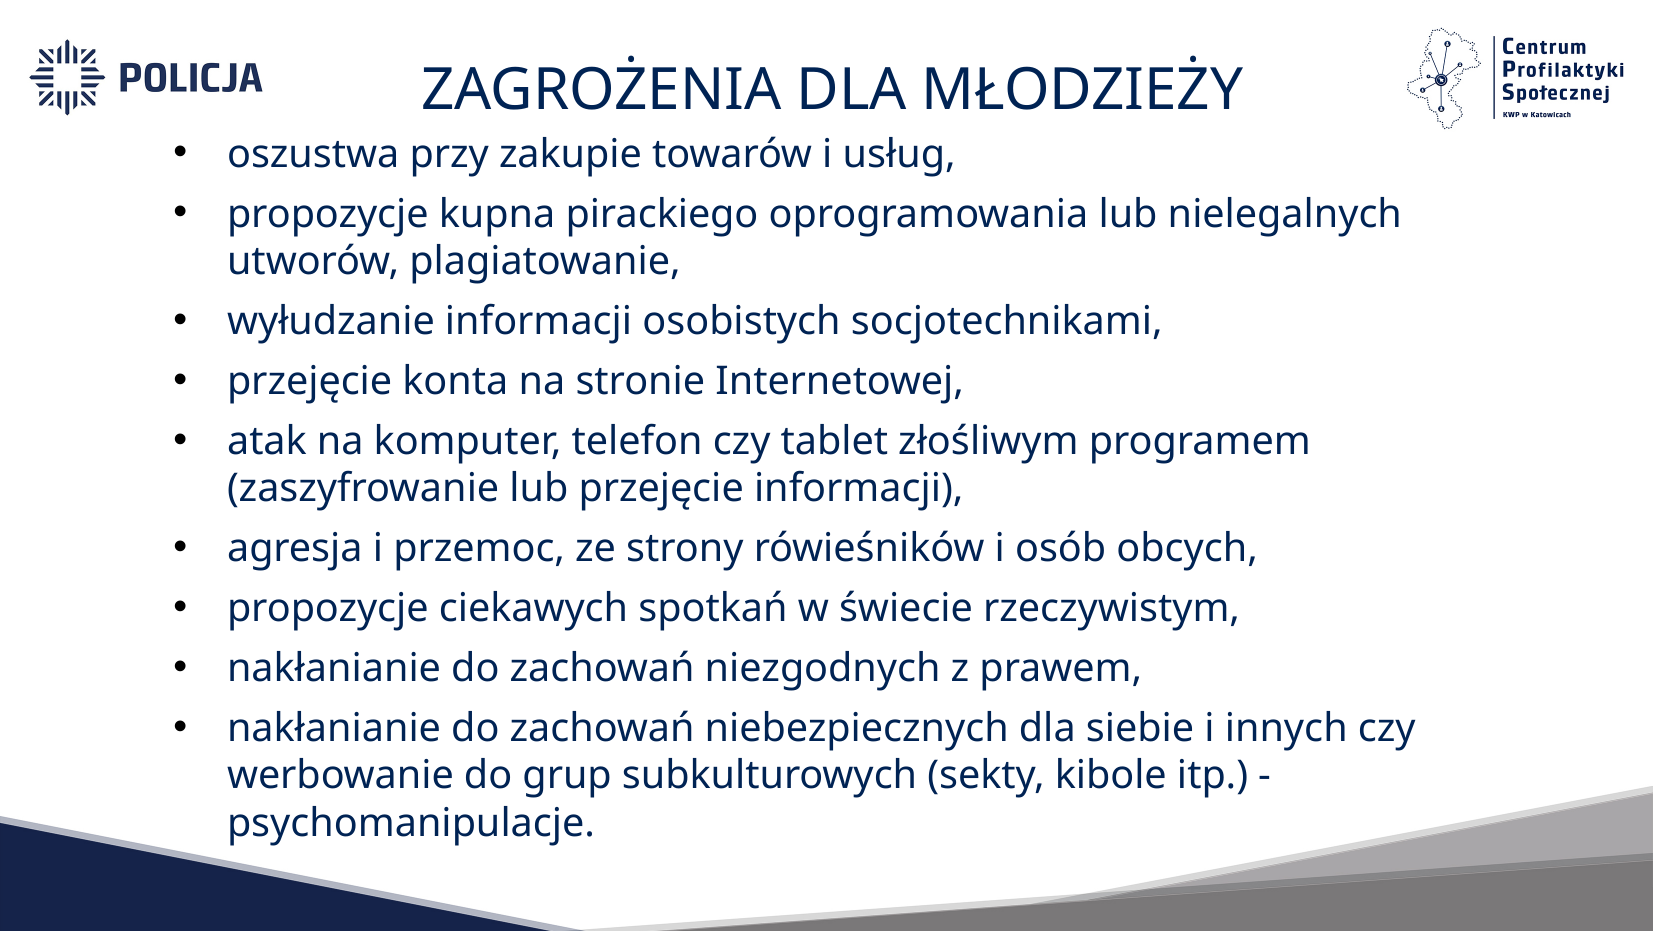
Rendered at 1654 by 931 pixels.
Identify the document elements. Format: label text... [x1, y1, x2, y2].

text_box ZAGROŻENIA DLA MŁODZIEŻY [64, 0, 1565, 175]
text_box oszustwa przy zakupie towarów i usług, propozycje kupna pirackiego oprogramowania lub nielegalnych utworów, plagiatowanie, wyłudzanie informacji osobistych socjotechnikami, przejęcie konta na stronie Internetowej, atak na komputer, telefon czy tablet złośliwym programem (zaszyfrowanie lub przejęcie informacji), agresja i przemoc, ze strony rówieśników i osób obcych, propozycje ciekawych spotkań w świecie rzeczywistym, nakłanianie do zachowań niezgodnych z prawem, nakłanianie do zachowań niebezpiecznych dla siebie i innych czy werbowanie do grup subkulturowych (sekty, kibole itp.) - psychomanipulacje. [158, 120, 1509, 931]
picture [1509, 7, 1653, 931]
picture [0, 7, 158, 931]
